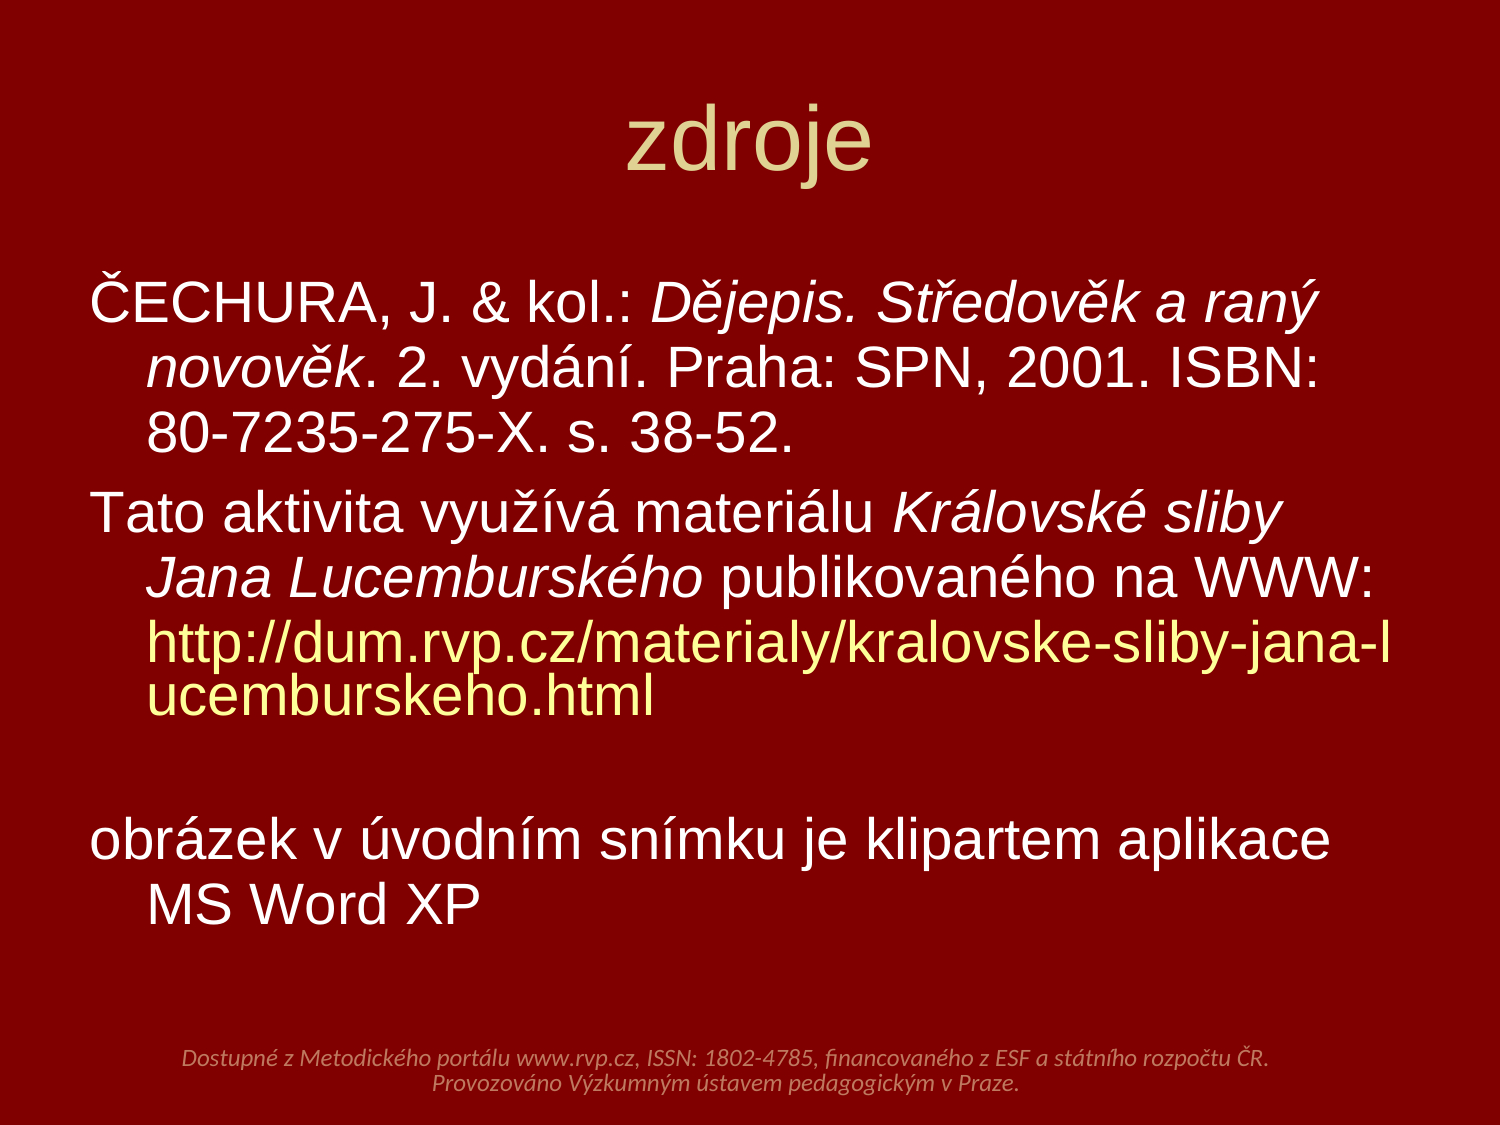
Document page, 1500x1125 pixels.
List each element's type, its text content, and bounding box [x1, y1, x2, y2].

text_box Dostupné z Metodického portálu www.rvp.cz, ISSN: 1802-4785, financovaného z ESF a státního rozpočtu ČR. Provozováno Výzkumným ústavem pedagogickým v Praze. [105, 1042, 1348, 1103]
list ČECHURA, J. & kol.: Dějepis. Středověk a raný novověk. 2. vydání. Praha: SPN, 2001. ISBN: 80-7235-275-X. s. 38-52. Tato aktivita využívá materiálu Královské sliby Jana Lucemburského publikovaného na WWW: http://dum.rvp.cz/materialy/kralovske-sliby-jana-lucemburskeho.html obrázek v úvodním snímku je klipartem aplikace MS Word XP [75, 262, 1426, 1006]
title zdroje [75, 45, 1426, 233]
